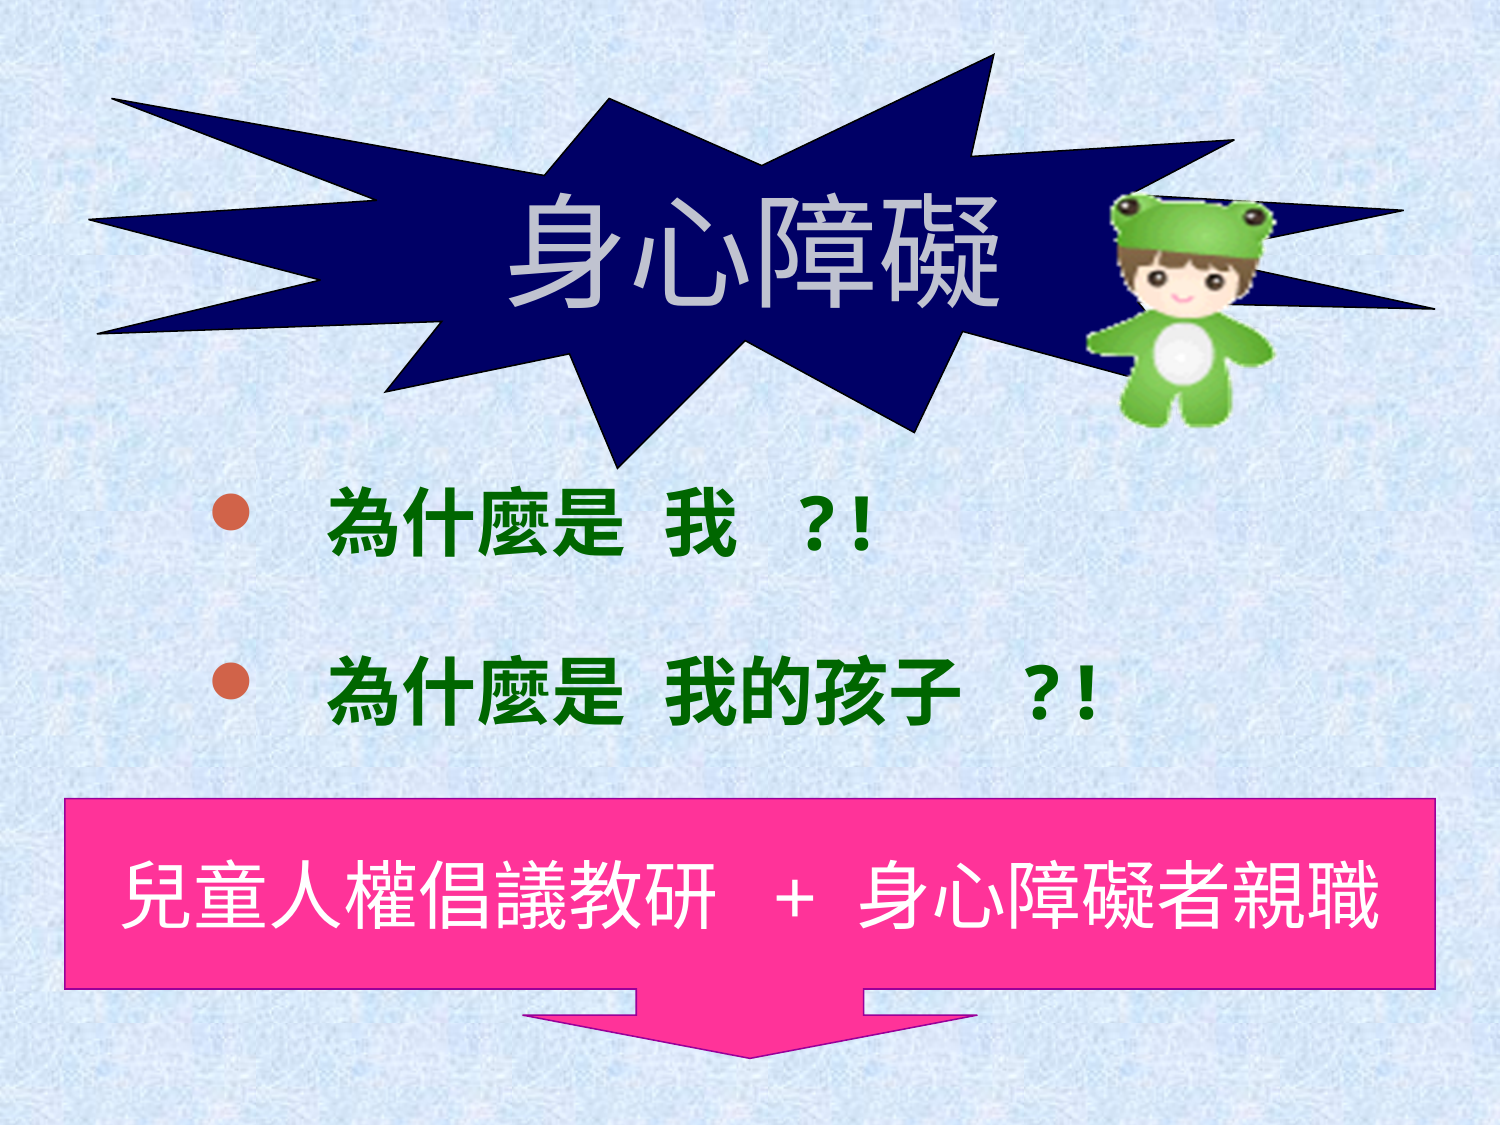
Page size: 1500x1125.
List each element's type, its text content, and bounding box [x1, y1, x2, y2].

text_box 身心障礙 [1283, 276, 1436, 310]
text_box 身心障礙 [88, 54, 1235, 469]
list 為什麼是 我 ?! 為什麼是 我的孩子 ?! [192, 467, 1436, 798]
picture [1080, 184, 1283, 433]
text_box 兒童人權倡議教研 + 身心障礙者親職 [64, 798, 1436, 1059]
text_box 身心障礙 [1283, 203, 1404, 236]
